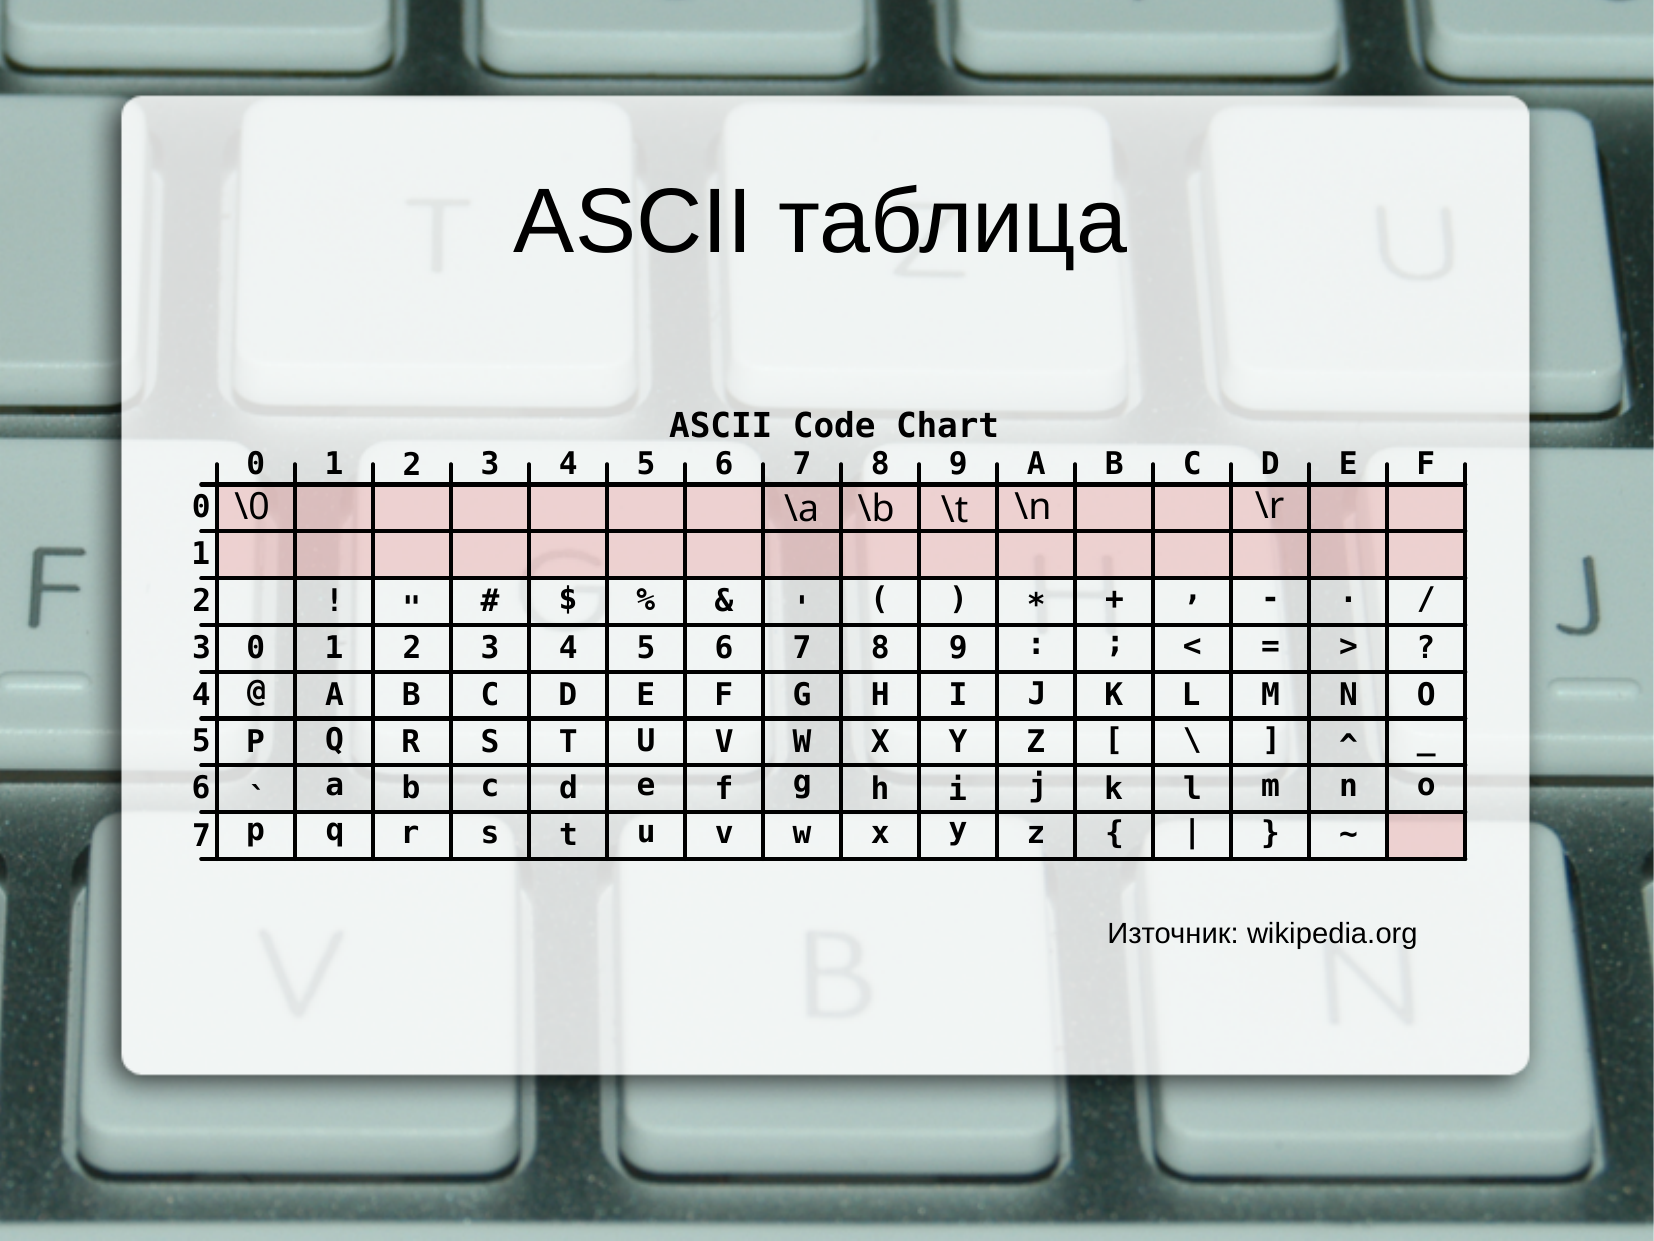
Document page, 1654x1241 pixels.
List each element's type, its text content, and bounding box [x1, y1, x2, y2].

text_box Източник: wikipedia.org [1092, 909, 1459, 958]
title ASCII таблица [135, 117, 1506, 325]
picture [0, 0, 1654, 1241]
